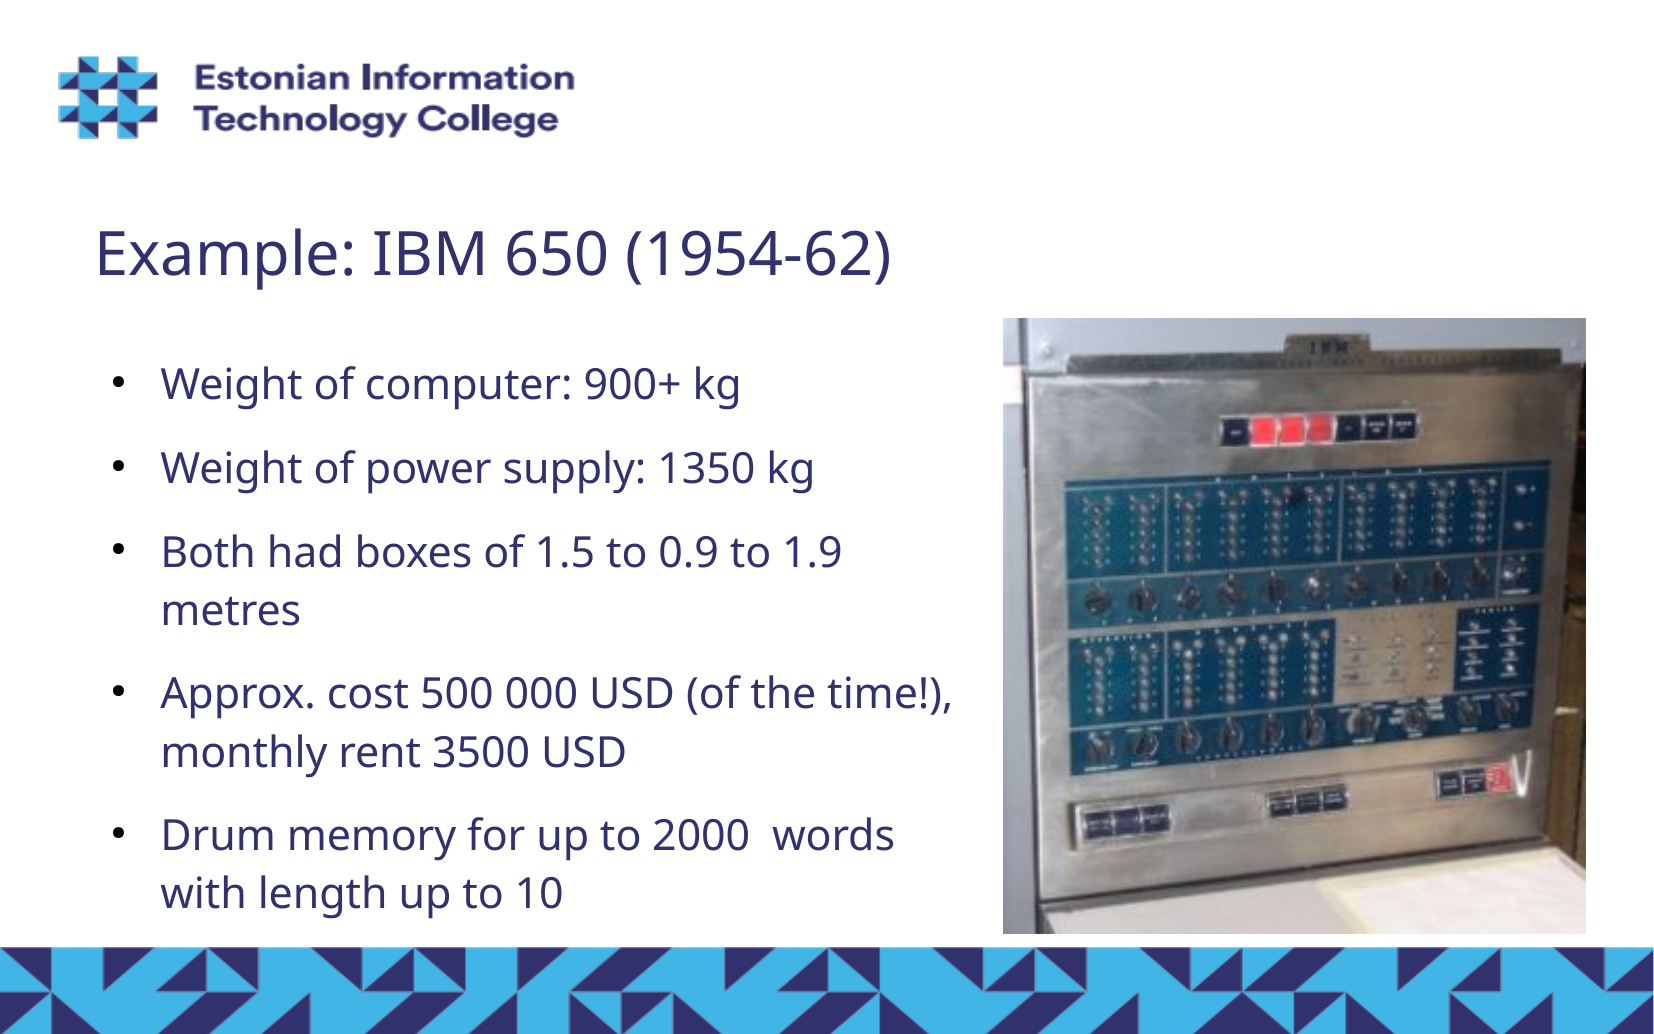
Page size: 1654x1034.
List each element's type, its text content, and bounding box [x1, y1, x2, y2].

list Weight of computer: 900+ kg Weight of power supply: 1350 kg Both had boxes of 1.5 to 0.9 to 1.9 metres Approx. cost 500 000 USD (of the time!), monthly rent 3500 USD Drum memory for up to 2000 words with length up to 10 [94, 354, 957, 922]
title Example: IBM 650 (1954-62) [94, 165, 1231, 338]
picture [1003, 318, 1586, 934]
